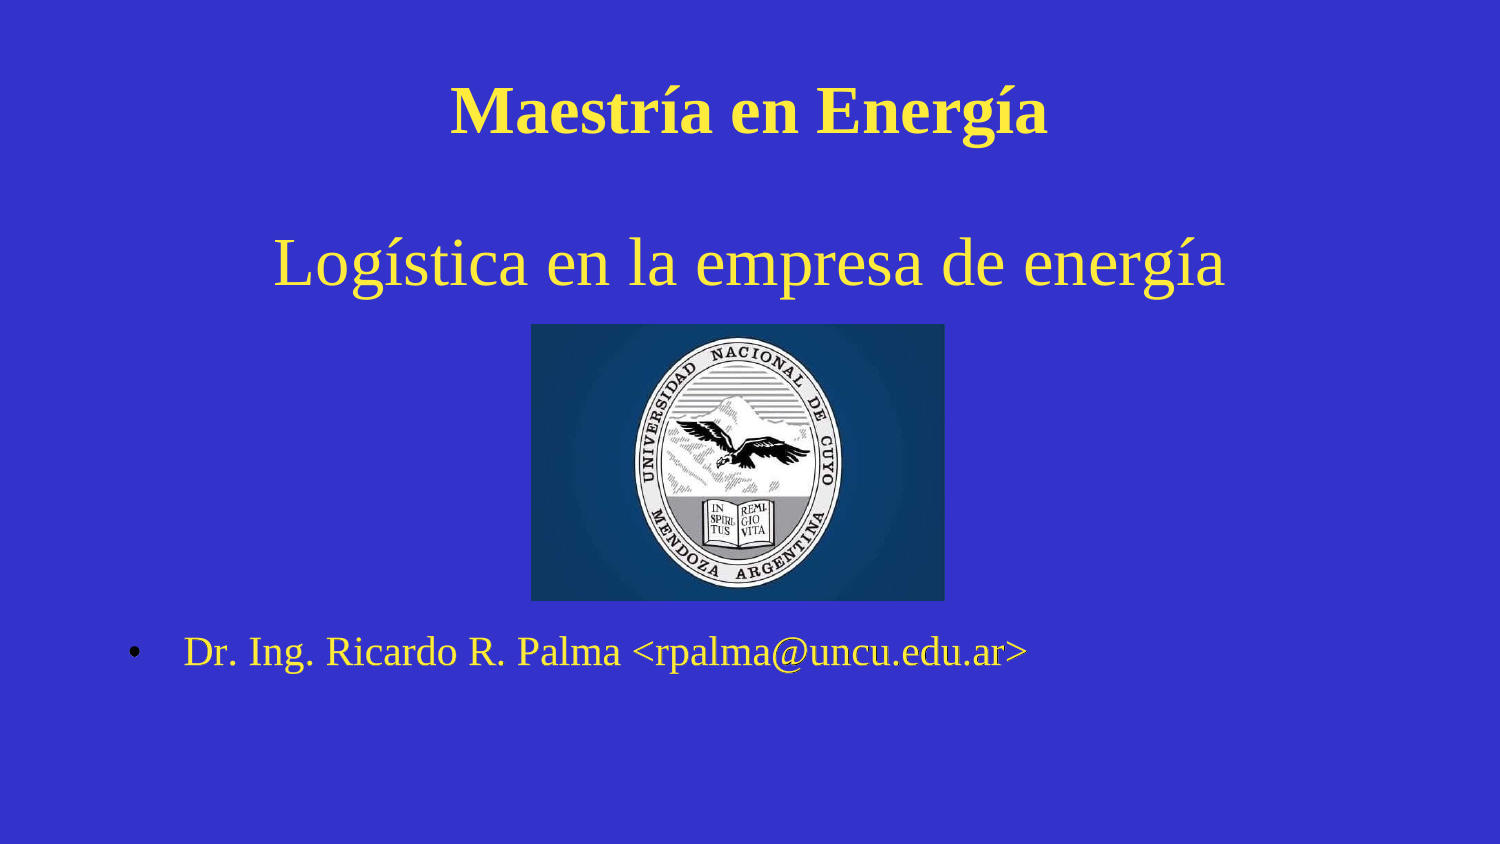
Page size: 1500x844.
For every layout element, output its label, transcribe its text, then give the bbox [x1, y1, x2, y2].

list Dr. Ing. Ricardo R. Palma <rpalma@uncu.edu.ar> [112, 620, 1388, 751]
picture [531, 324, 945, 601]
title Maestría en Energía Logística en la empresa de energía [112, 64, 1388, 460]
